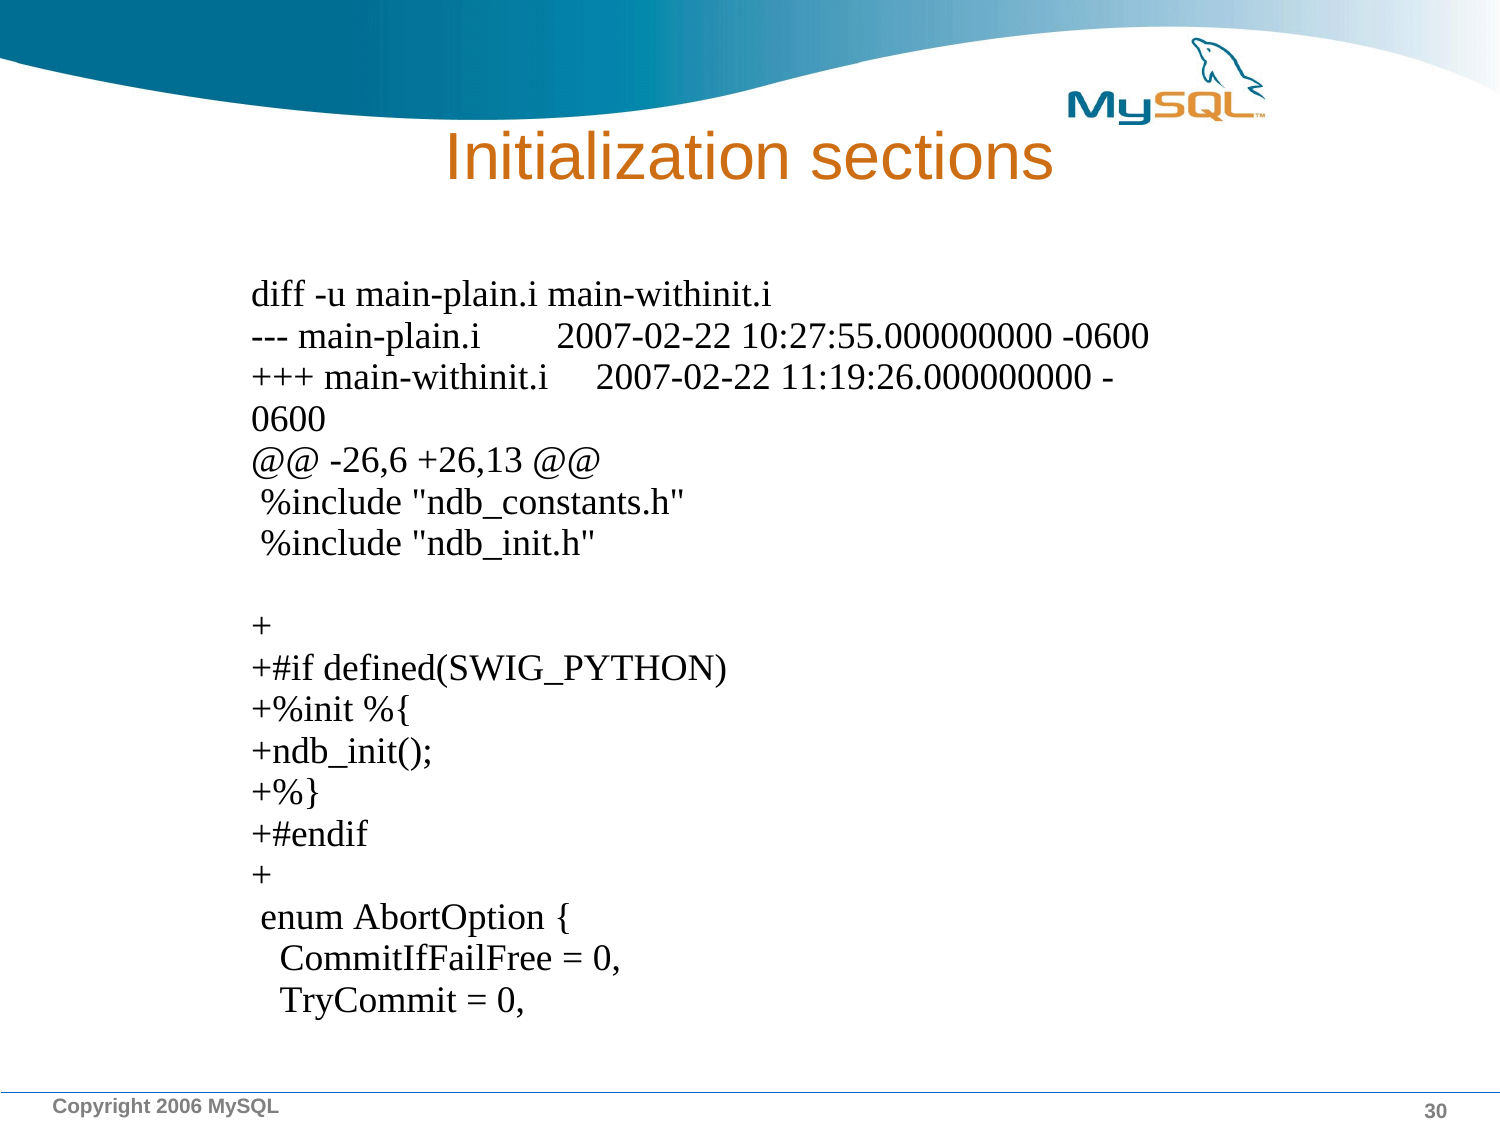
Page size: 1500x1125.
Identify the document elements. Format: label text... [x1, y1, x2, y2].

picture [666, 0, 1500, 94]
text_box diff -u main-plain.i main-withinit.i --- main-plain.i 2007-02-22 10:27:55.000000000 -0600 +++ main-withinit.i 2007-02-22 11:19:26.000000000 -0600 @@ -26,6 +26,13 @@ %include "ndb_constants.h" %include "ndb_init.h" + +#if defined(SWIG_PYTHON) +%init %{ +ndb_init(); +%} +#endif + enum AbortOption { CommitIfFailFree = 0, TryCommit = 0, [236, 265, 1181, 1028]
title Initialization sections [0, 94, 1500, 218]
picture [0, 58, 167, 94]
